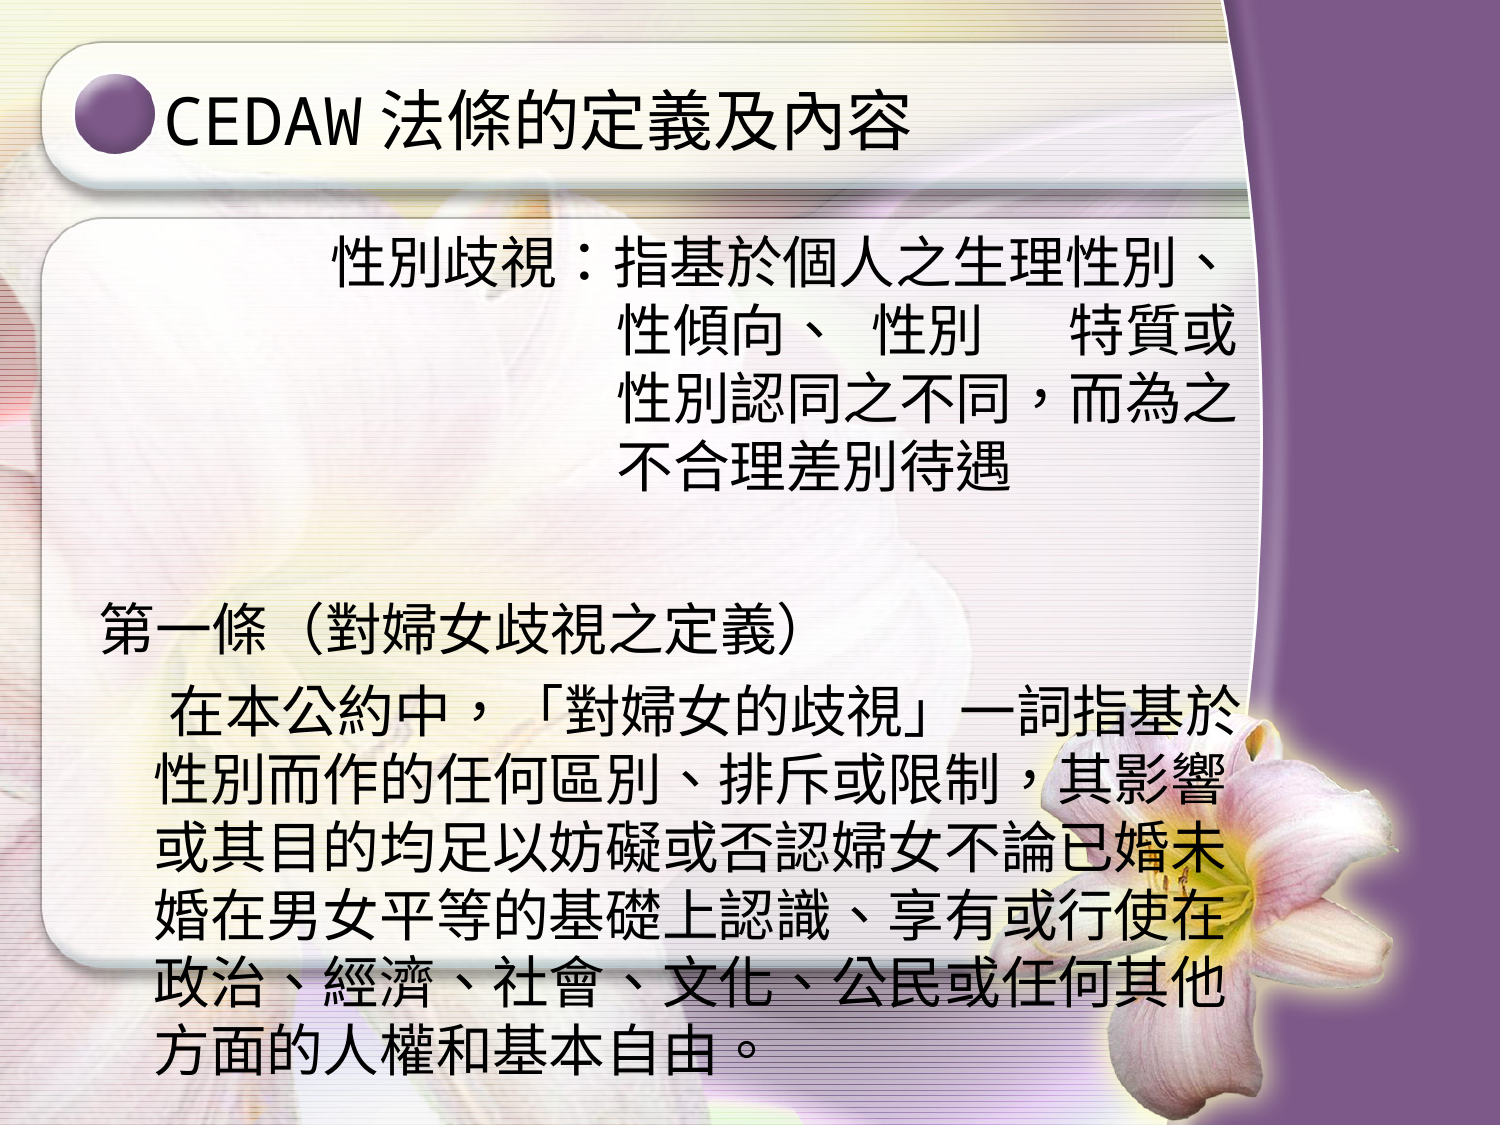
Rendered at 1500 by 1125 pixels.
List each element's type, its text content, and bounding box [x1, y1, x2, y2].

title CEDAW法條的定義及內容 [148, 31, 1499, 206]
list 性別歧視：指基於個人之生理性別、性傾向、 性別 特質或性別認同之不同，而為之不合理差別待遇 第一條（對婦女歧視之定義） 在本公約中，「對婦女的歧視」一詞指基於性別而作的任何區別、排斥或限制，其影響或其目的均足以妨礙或否認婦女不論已婚未婚在男女平等的基礎上認識、享有或行使在政治、經濟、社會、文化、公民或任何其他方面的人權和基本自由。 [29, 220, 1294, 1094]
